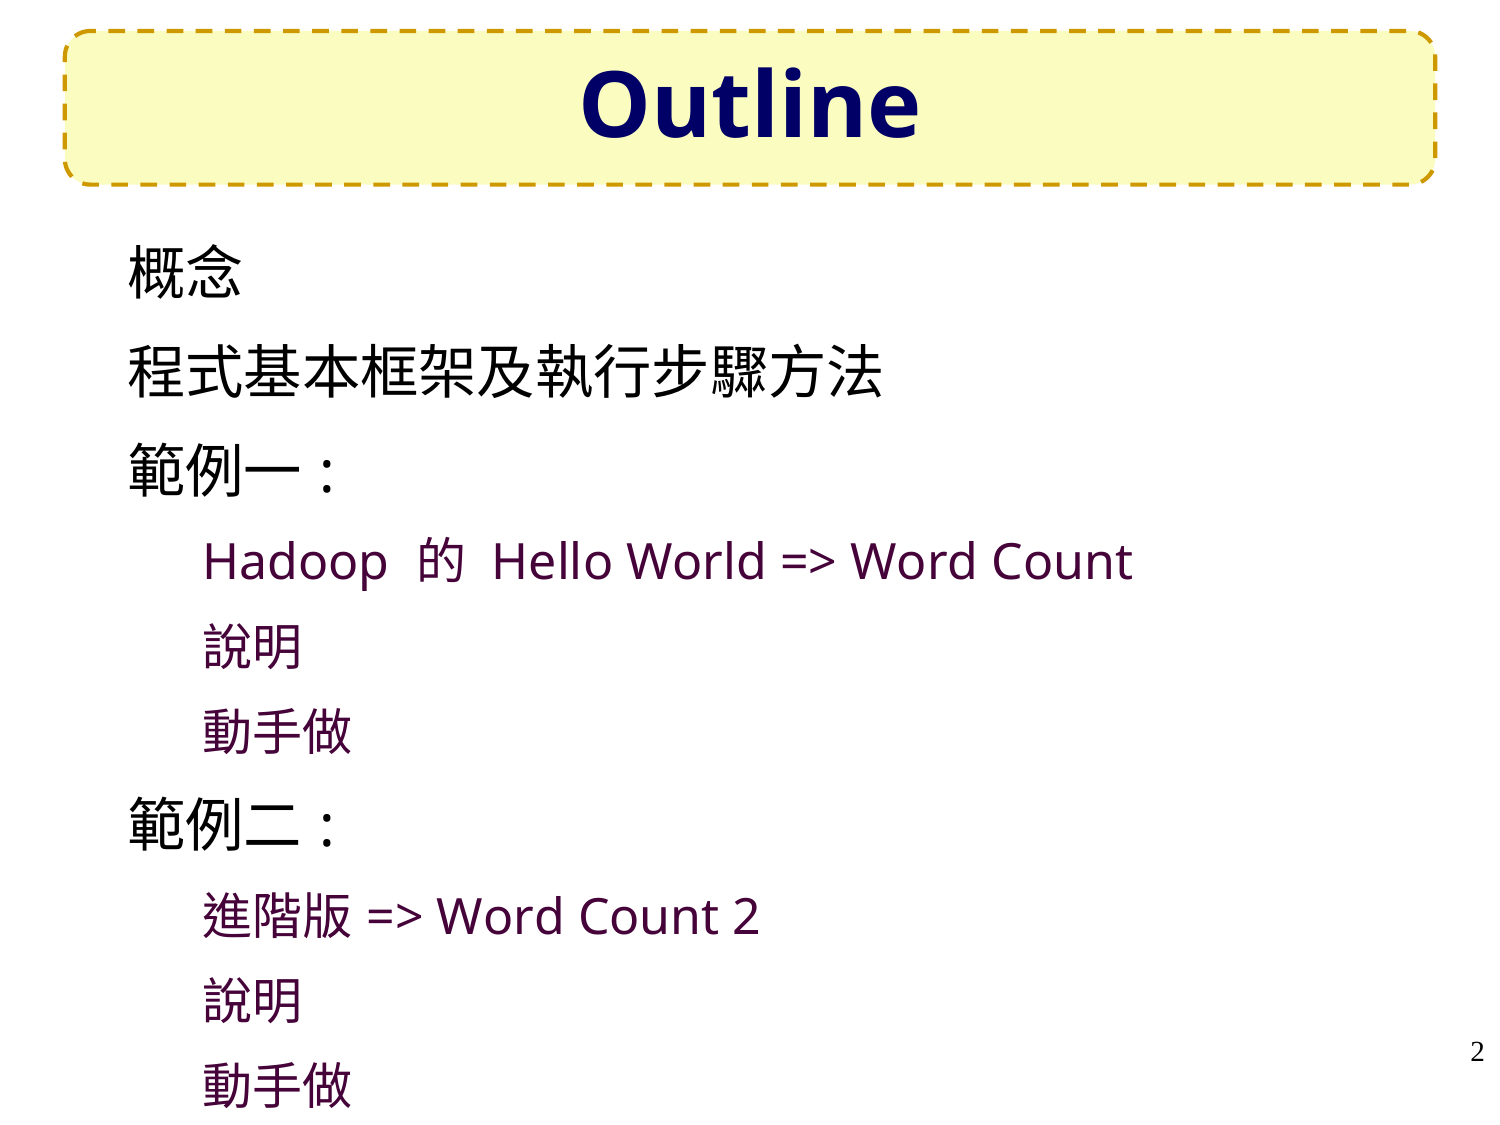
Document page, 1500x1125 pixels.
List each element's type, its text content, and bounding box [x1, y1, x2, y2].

text_box <編號> [1324, 1025, 1500, 1101]
list 概念 程式基本框架及執行步驟方法 範例一: Hadoop 的 Hello World => Word Count 說明 動手做 範例二: 進階版=> Word Count 2 說明 動手做 [112, 219, 1388, 1000]
title Outline [112, 30, 1388, 173]
